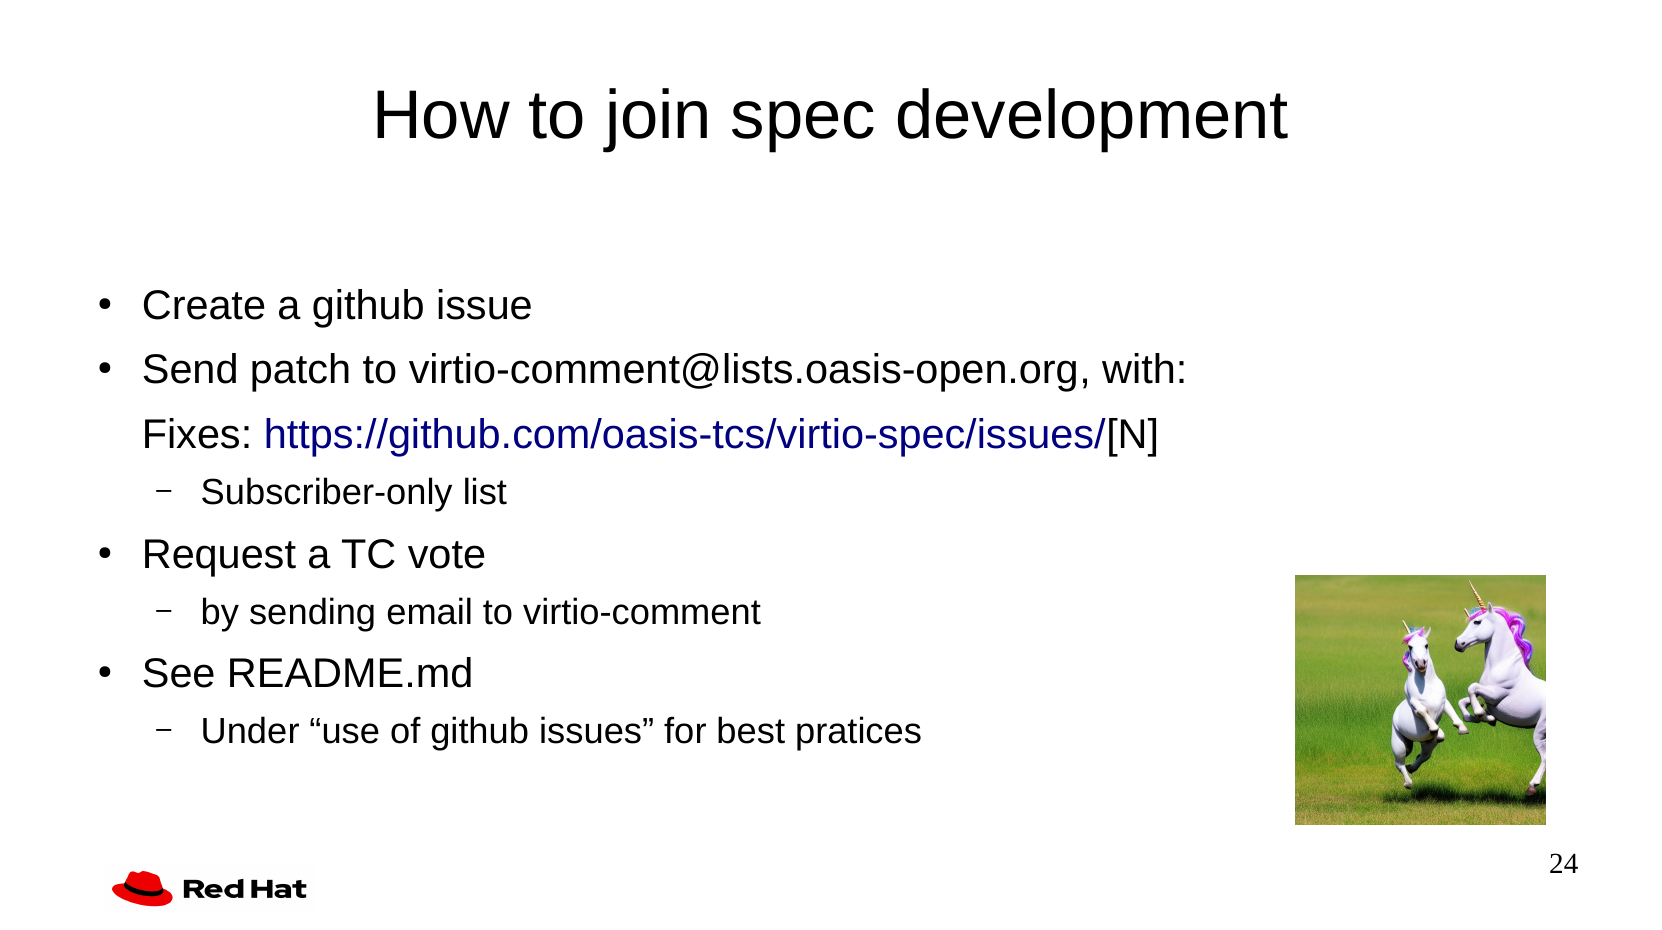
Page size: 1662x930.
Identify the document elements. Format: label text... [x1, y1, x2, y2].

title How to join spec development [83, 36, 1579, 193]
picture [1295, 575, 1546, 826]
picture [105, 865, 315, 912]
list Create a github issue Send patch to virtio-comment@lists.oasis-open.org, with: Fixes: https://github.com/oasis-tcs/virtio-spec/issues/[N] Subscriber-only list Request a TC vote by sending email to virtio-comment See README.md Under “use of github issues” for best pratices [83, 217, 1579, 757]
